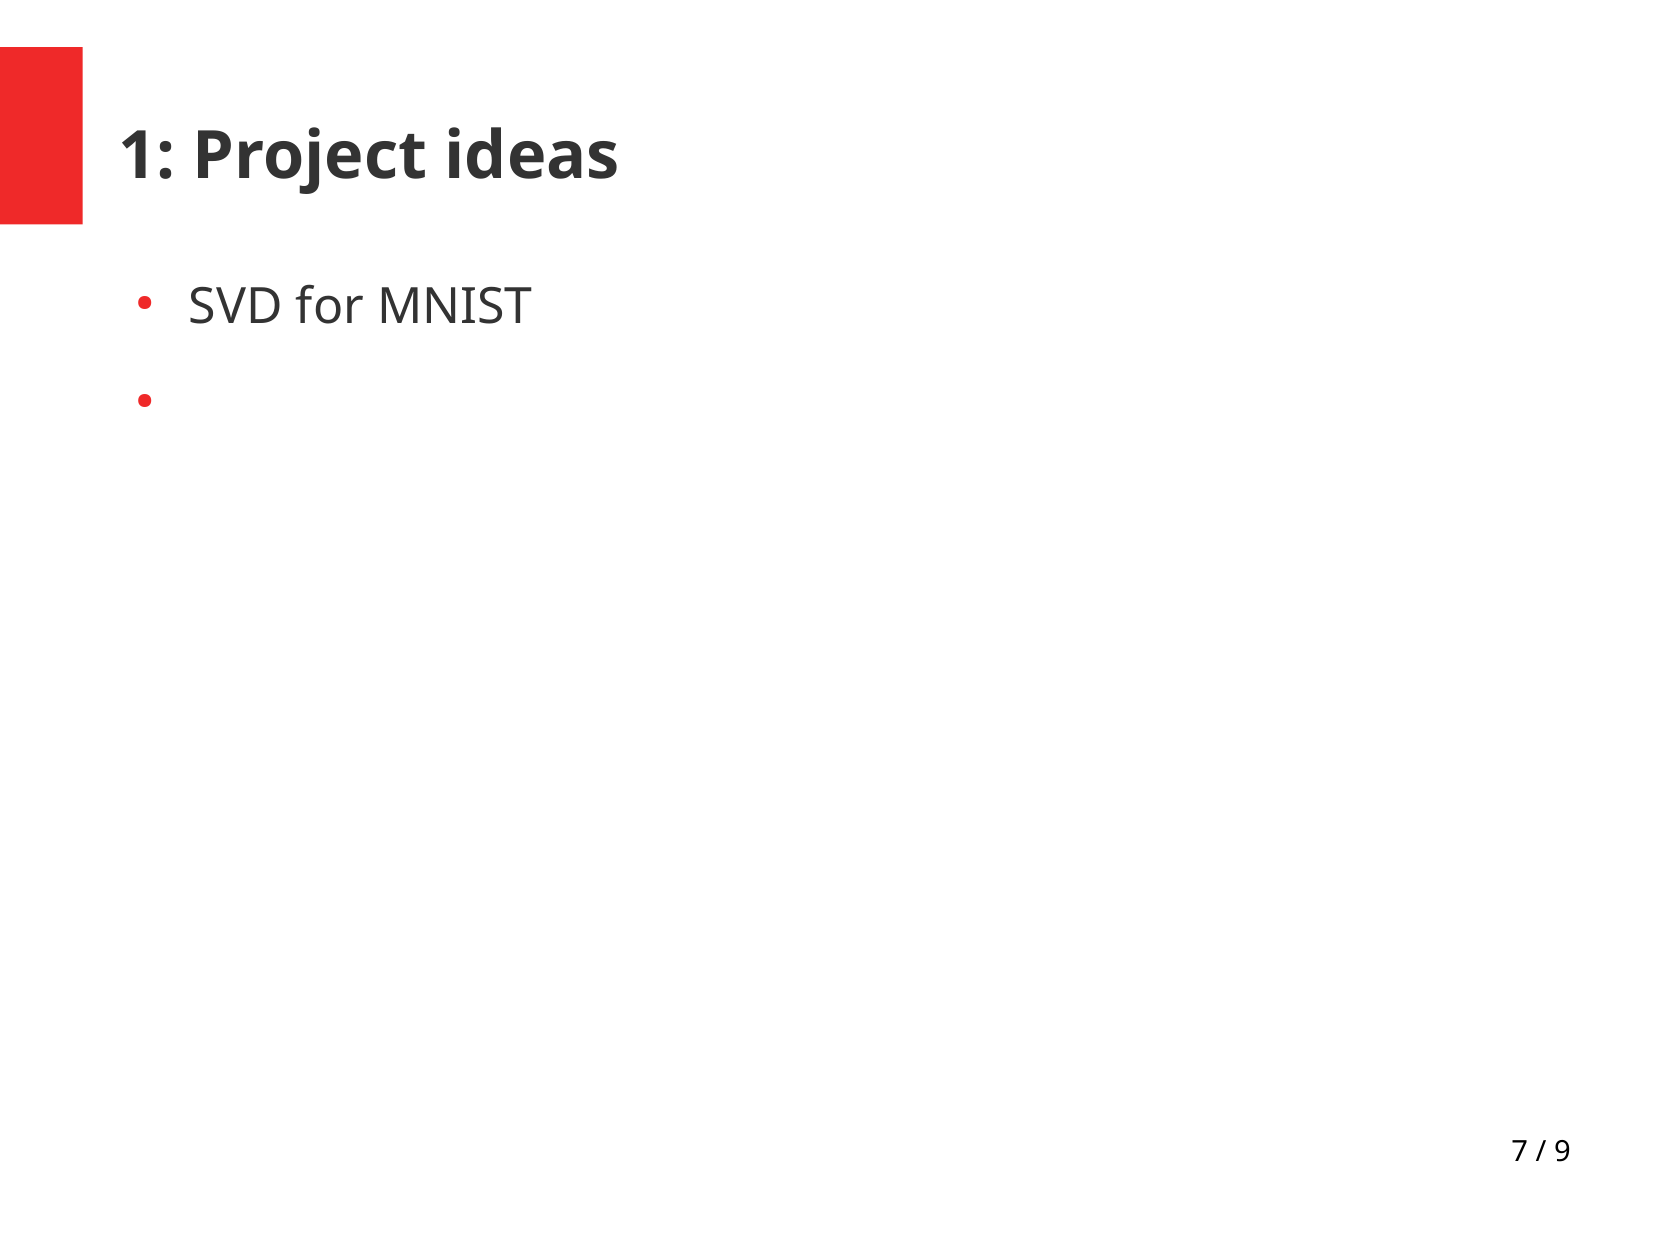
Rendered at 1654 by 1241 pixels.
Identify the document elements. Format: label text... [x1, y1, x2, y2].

title 1: Project ideas [118, 49, 1571, 257]
list SVD for MNIST [118, 270, 1536, 990]
